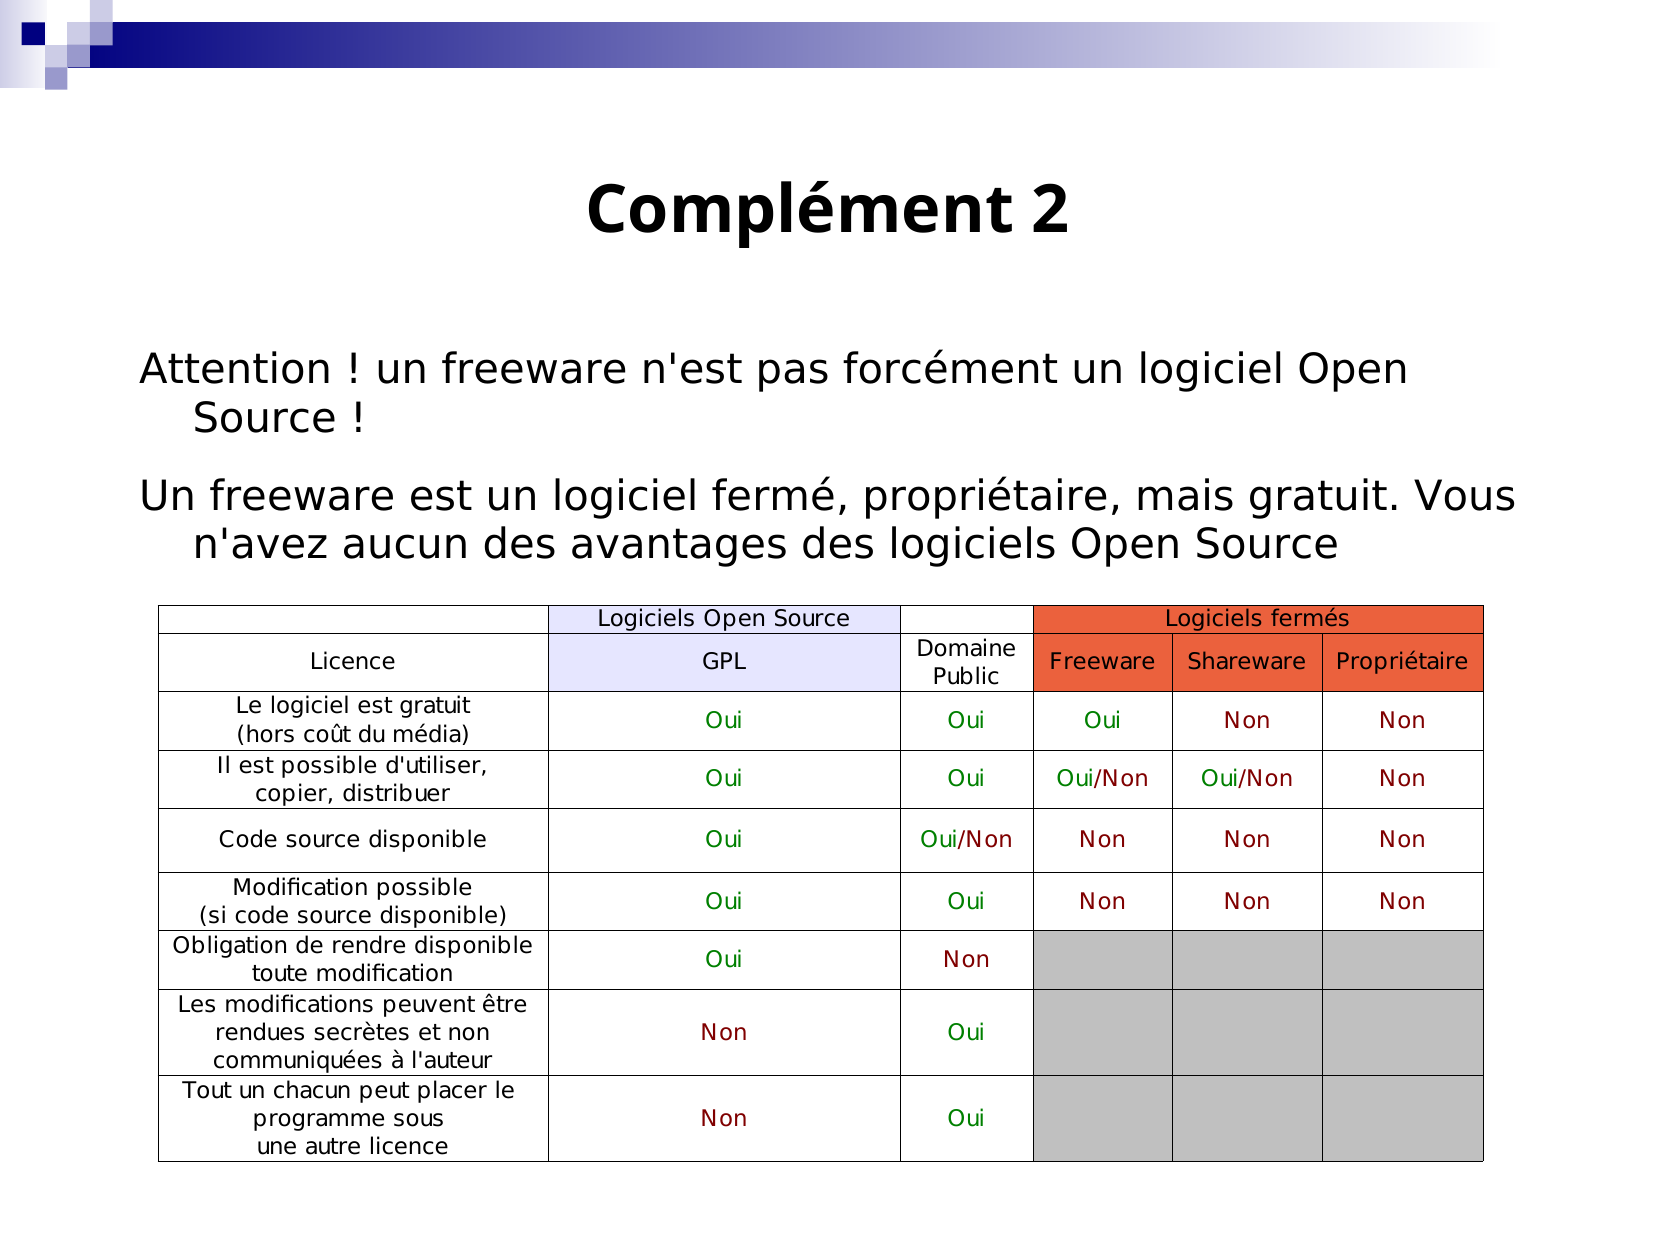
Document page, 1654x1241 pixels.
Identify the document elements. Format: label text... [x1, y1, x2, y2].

title Complément 2 [121, 102, 1534, 311]
chart [157, 605, 1545, 1190]
list Attention ! un freeware n'est pas forcément un logiciel Open Source ! Un freeware est un logiciel fermé, propriétaire, mais gratuit. Vous n'avez aucun des avantages des logiciels Open Source [121, 344, 1534, 609]
